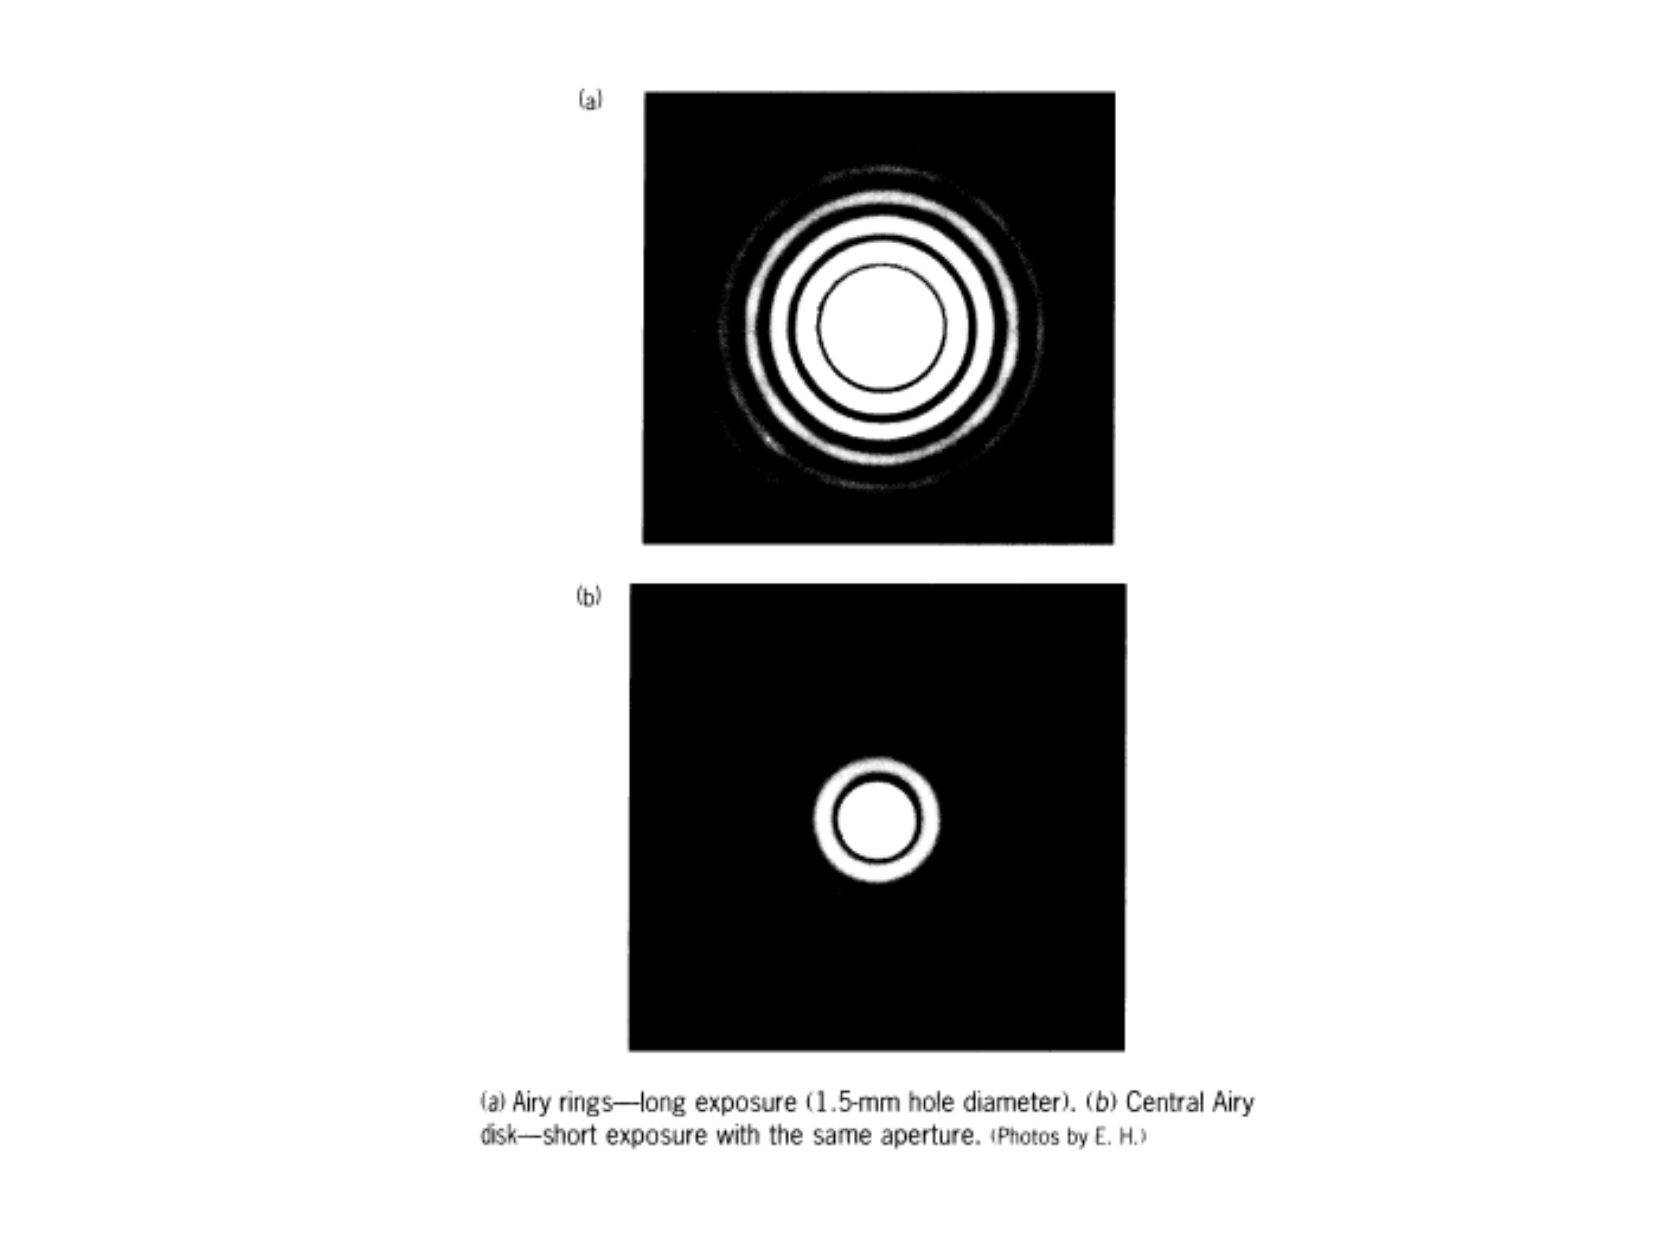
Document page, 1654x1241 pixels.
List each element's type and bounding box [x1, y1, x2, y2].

picture [450, 37, 1282, 1238]
